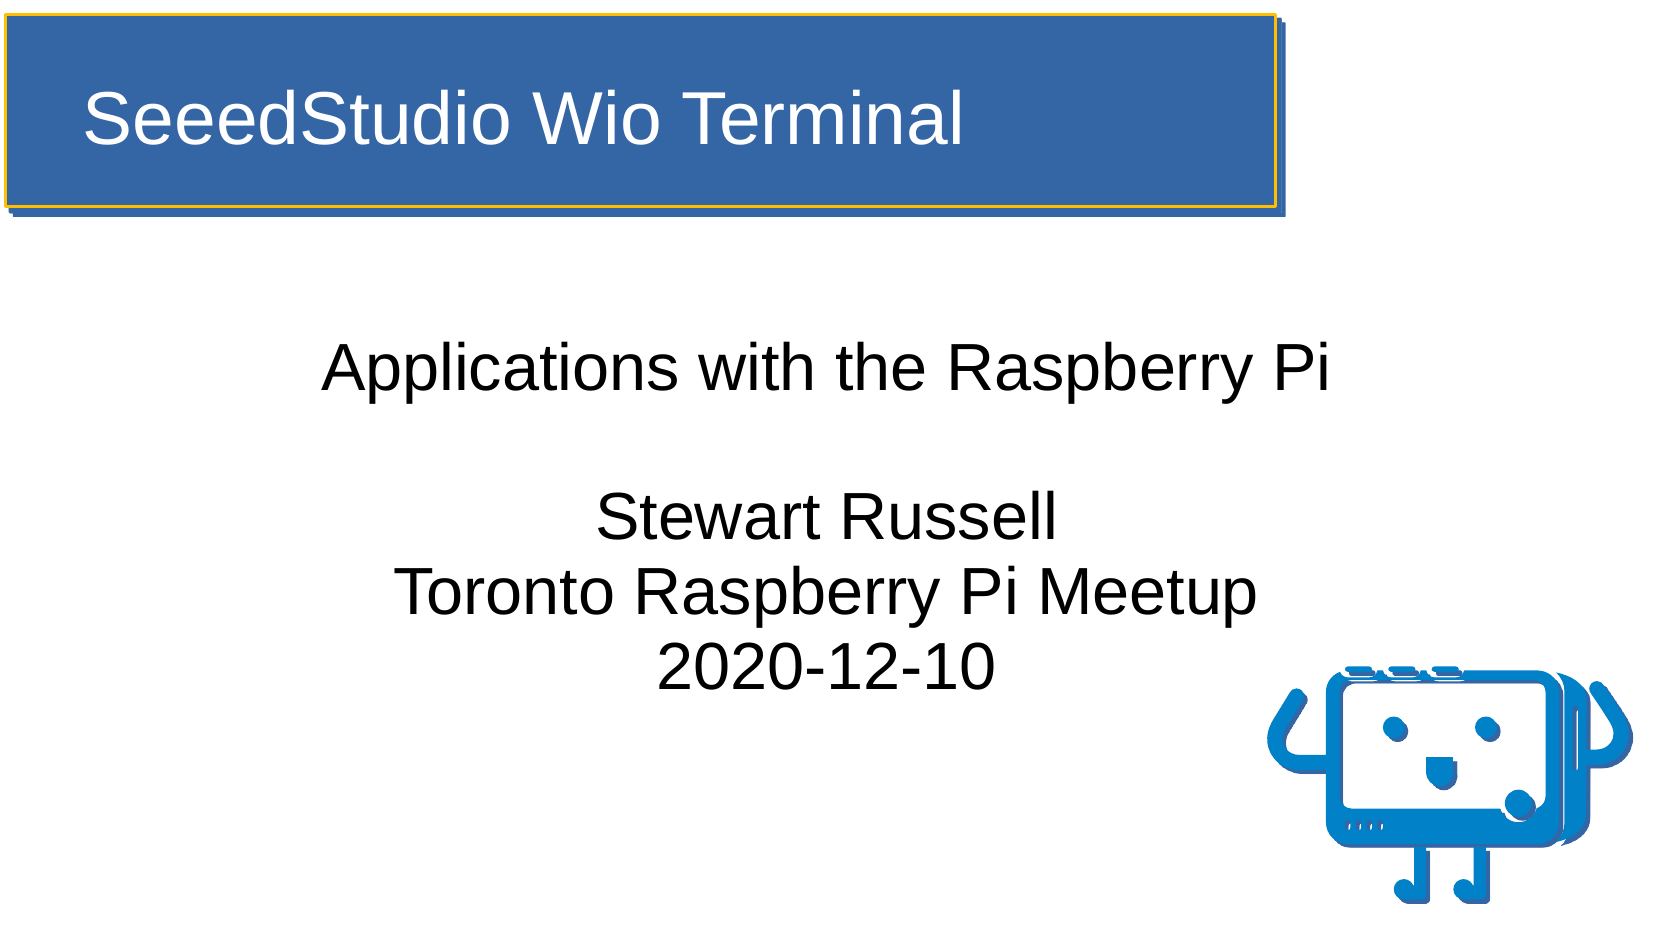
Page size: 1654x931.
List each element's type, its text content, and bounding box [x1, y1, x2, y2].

title SeeedStudio Wio Terminal [82, 44, 1235, 192]
subtitle Applications with the Raspberry Pi Stewart Russell Toronto Raspberry Pi Meetup 2020-12-10 [88, 236, 1565, 798]
picture [1212, 590, 1654, 931]
